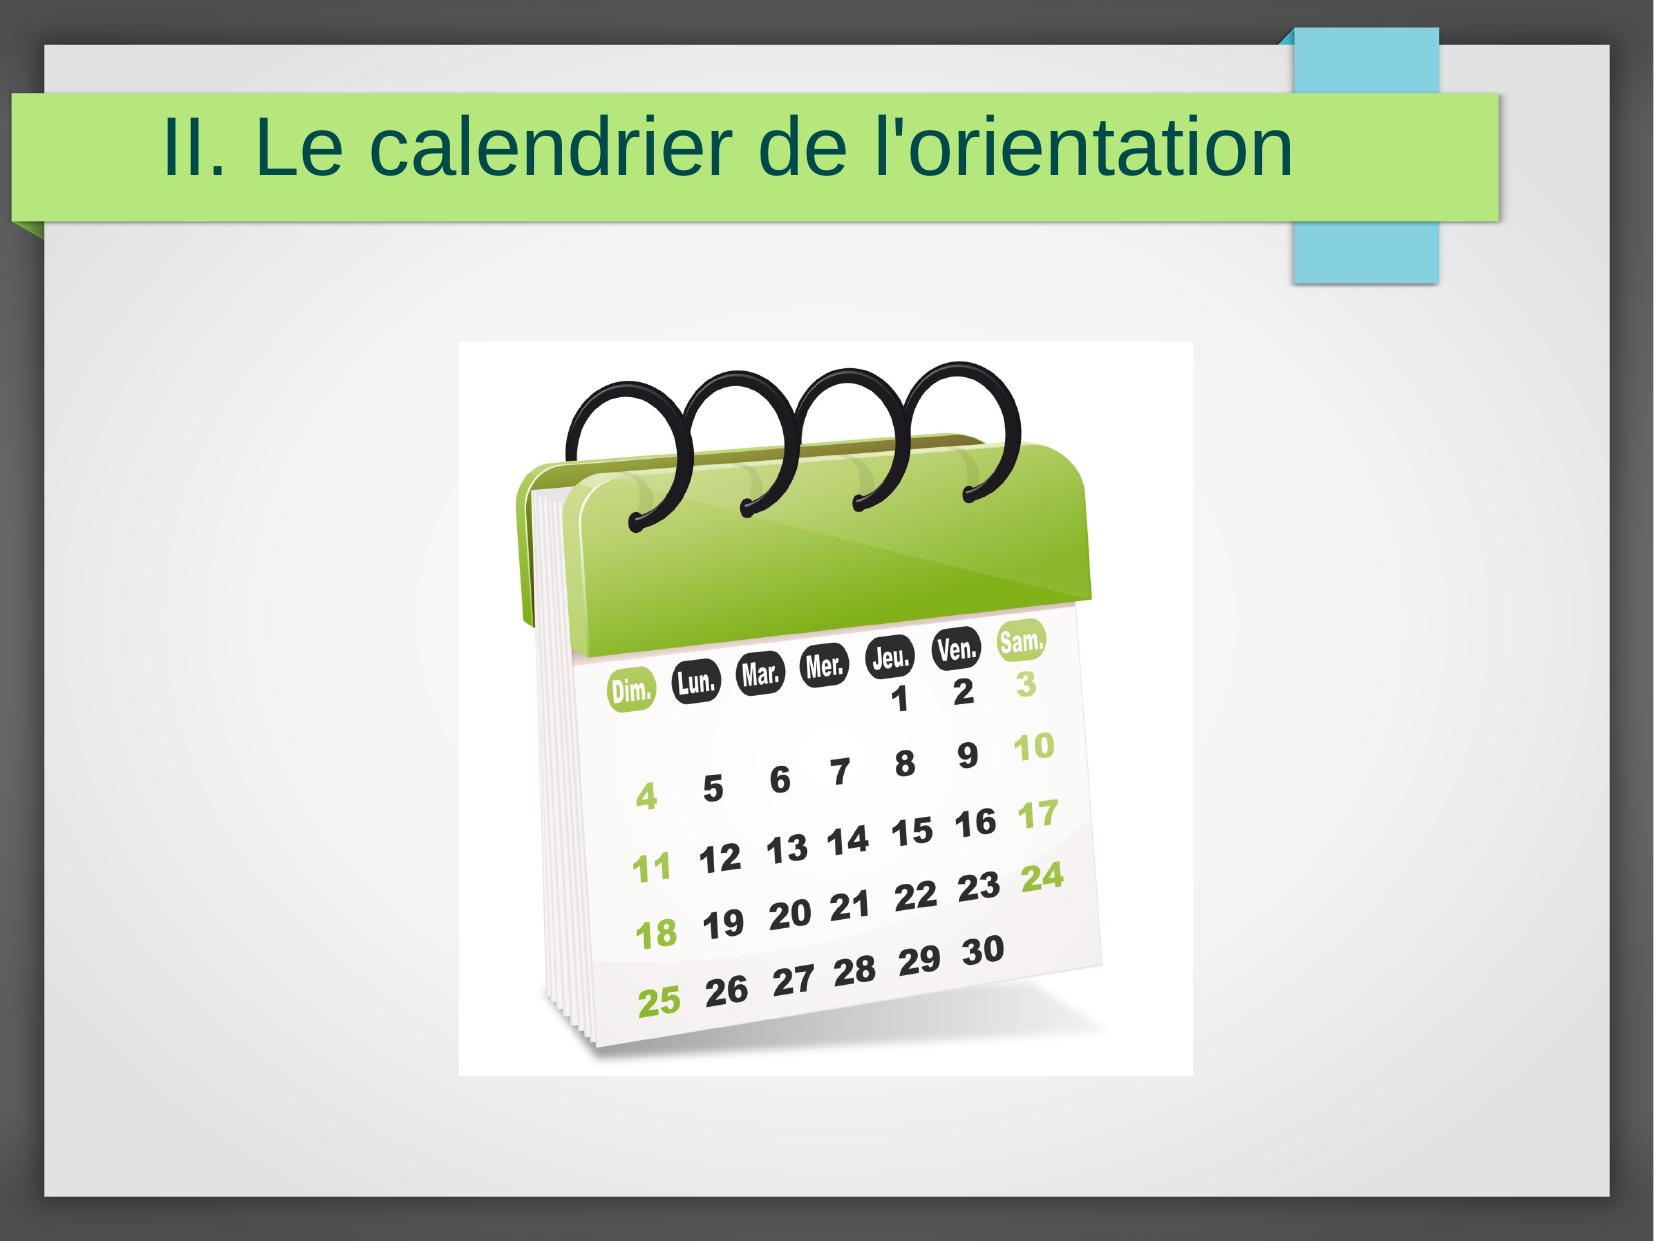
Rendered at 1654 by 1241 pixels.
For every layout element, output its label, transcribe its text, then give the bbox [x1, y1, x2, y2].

text_box II. Le calendrier de l'orientation [23, 93, 1434, 244]
picture [0, 0, 1654, 1241]
